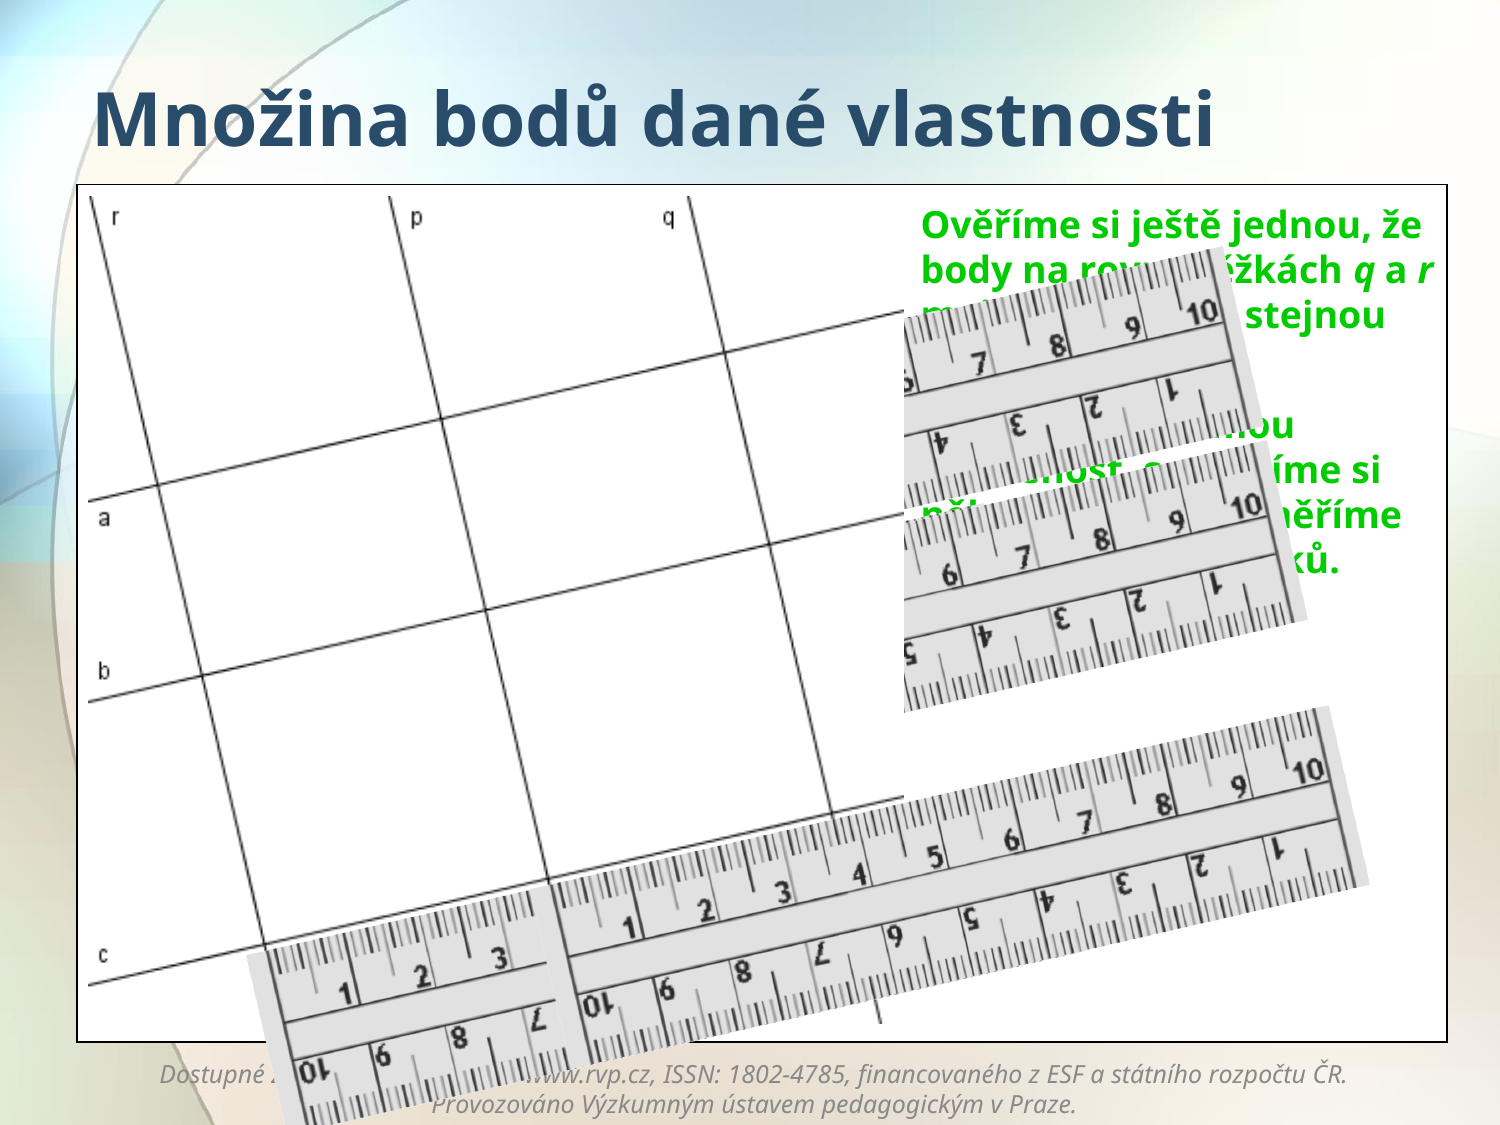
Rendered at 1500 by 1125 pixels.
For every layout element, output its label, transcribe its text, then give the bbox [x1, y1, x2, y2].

text_box Ověříme si ještě jednou, že body na rovnoběžkách q a r mají od přímky p stejnou vzdálenost. [905, 243, 1450, 338]
text_box Jelikož jde o kolmou vzdálenost, sestrojíme si několik kolmic a změříme vzdálenosti průsečíků. [905, 473, 1071, 520]
text_box Jelikož jde o kolmou vzdálenost, sestrojíme si několik kolmic a změříme vzdálenosti průsečíků. [1115, 444, 1240, 473]
text_box [1192, 338, 1447, 444]
title Množina bodů dané vlastnosti [76, 74, 1412, 177]
text_box [1254, 427, 1263, 434]
text_box [695, 539, 1447, 1042]
picture [0, 0, 1500, 1125]
text_box Jelikož jde o kolmou vzdálenost, sestrojíme si několik kolmic a změříme vzdálenosti průsečíků. [1269, 444, 1450, 539]
text_box [76, 184, 1447, 1042]
